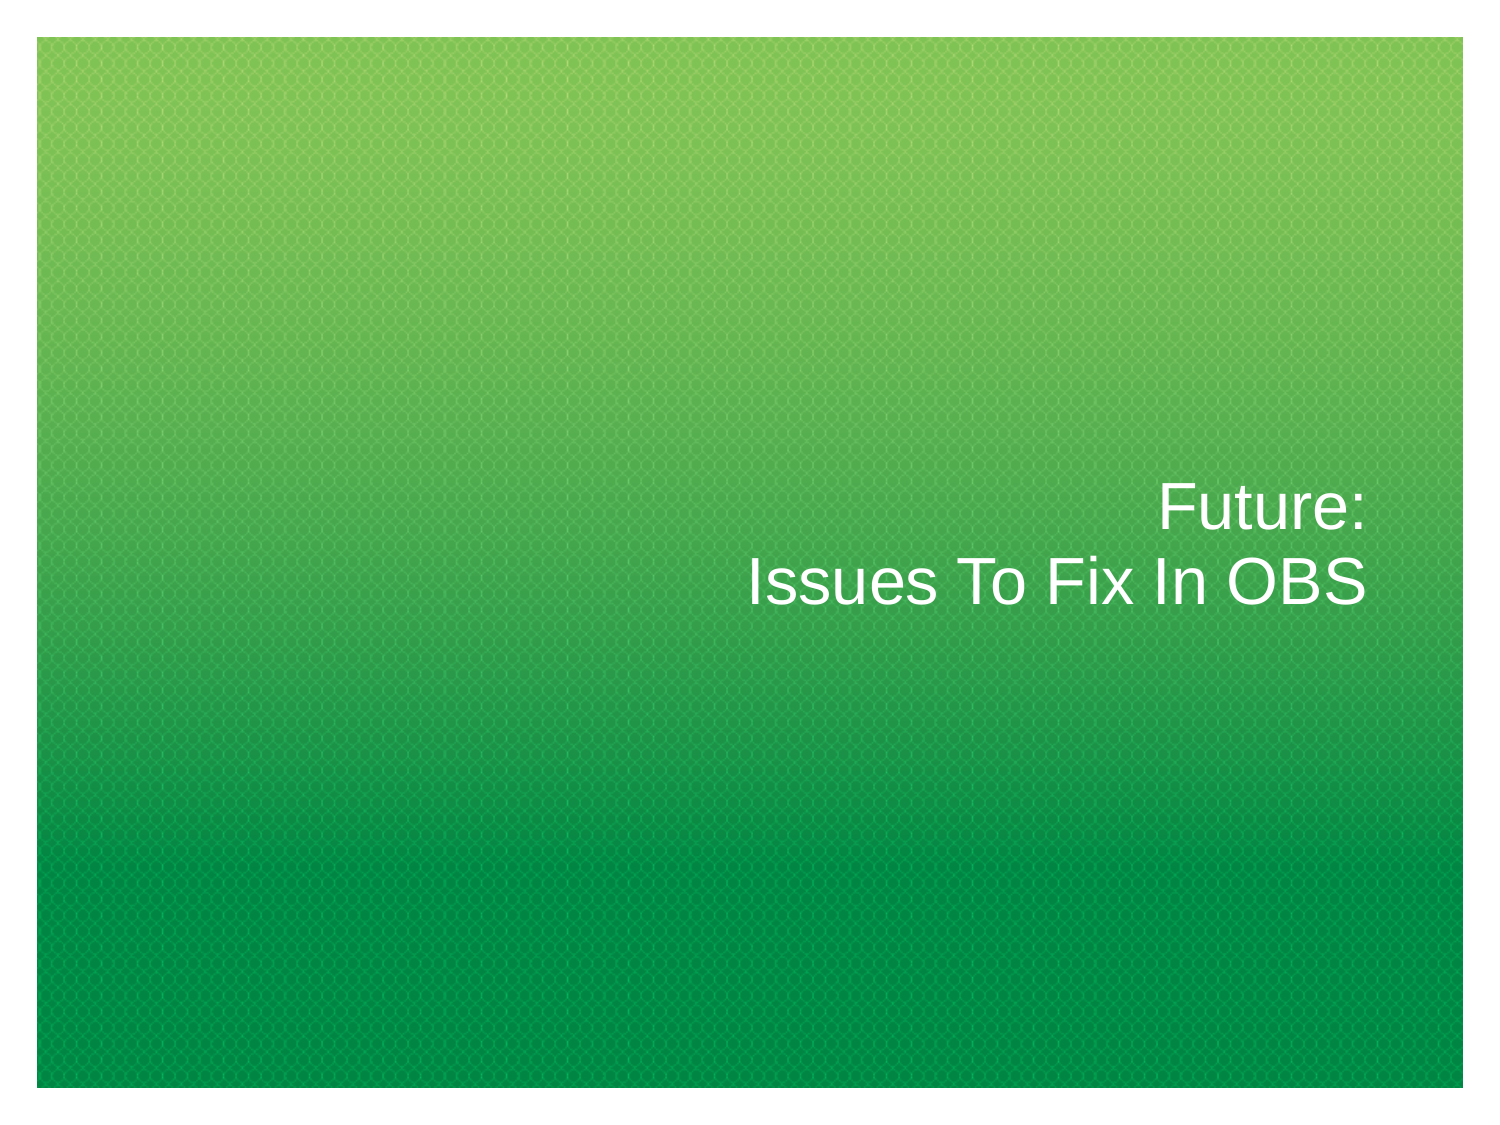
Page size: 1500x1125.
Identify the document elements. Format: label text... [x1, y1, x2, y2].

title Future: Issues To Fix In OBS [135, 450, 1369, 638]
picture [37, 37, 1463, 1088]
